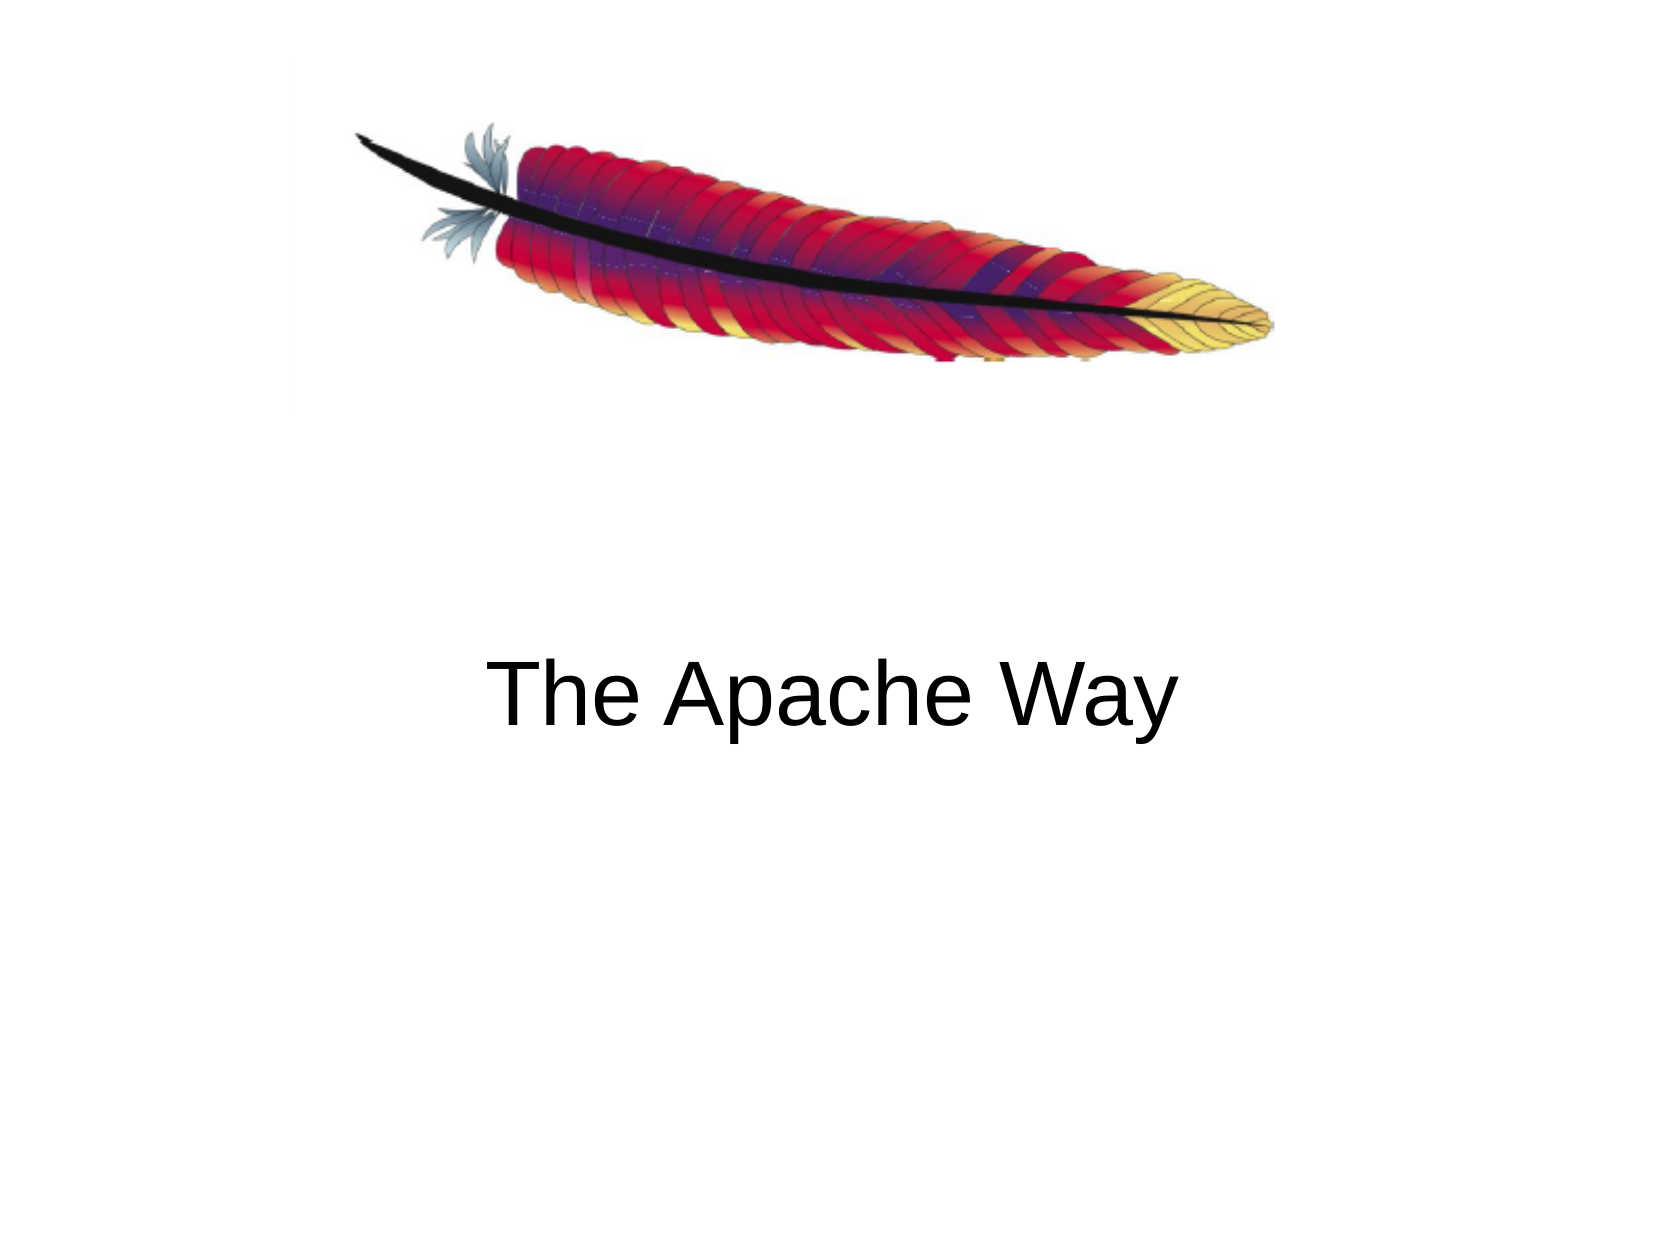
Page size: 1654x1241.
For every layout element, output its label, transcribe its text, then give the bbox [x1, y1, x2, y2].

title The Apache Way [88, 590, 1577, 798]
picture [292, 59, 1300, 412]
